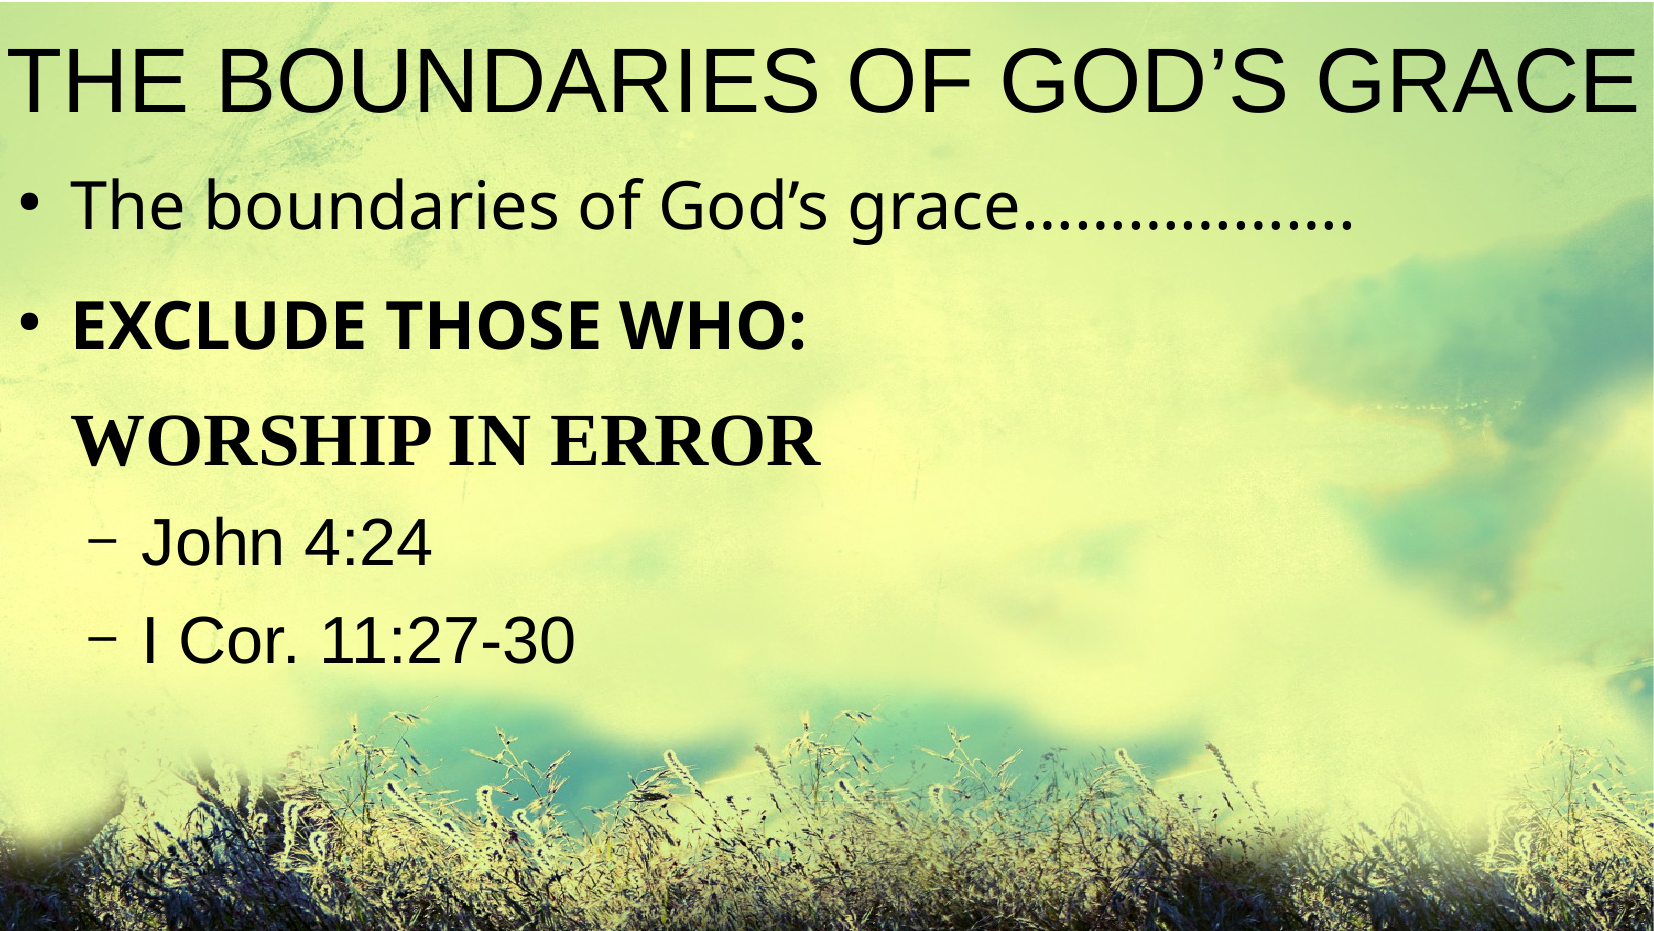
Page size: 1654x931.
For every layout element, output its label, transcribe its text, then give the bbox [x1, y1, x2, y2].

picture [0, 2, 1654, 931]
title THE BOUNDARIES OF GOD’S GRACE [0, 2, 1651, 157]
list The boundaries of God’s grace………………. EXCLUDE THOSE WHO: WORSHIP IN ERROR John 4:24 I Cor. 11:27-30 [0, 157, 1651, 826]
